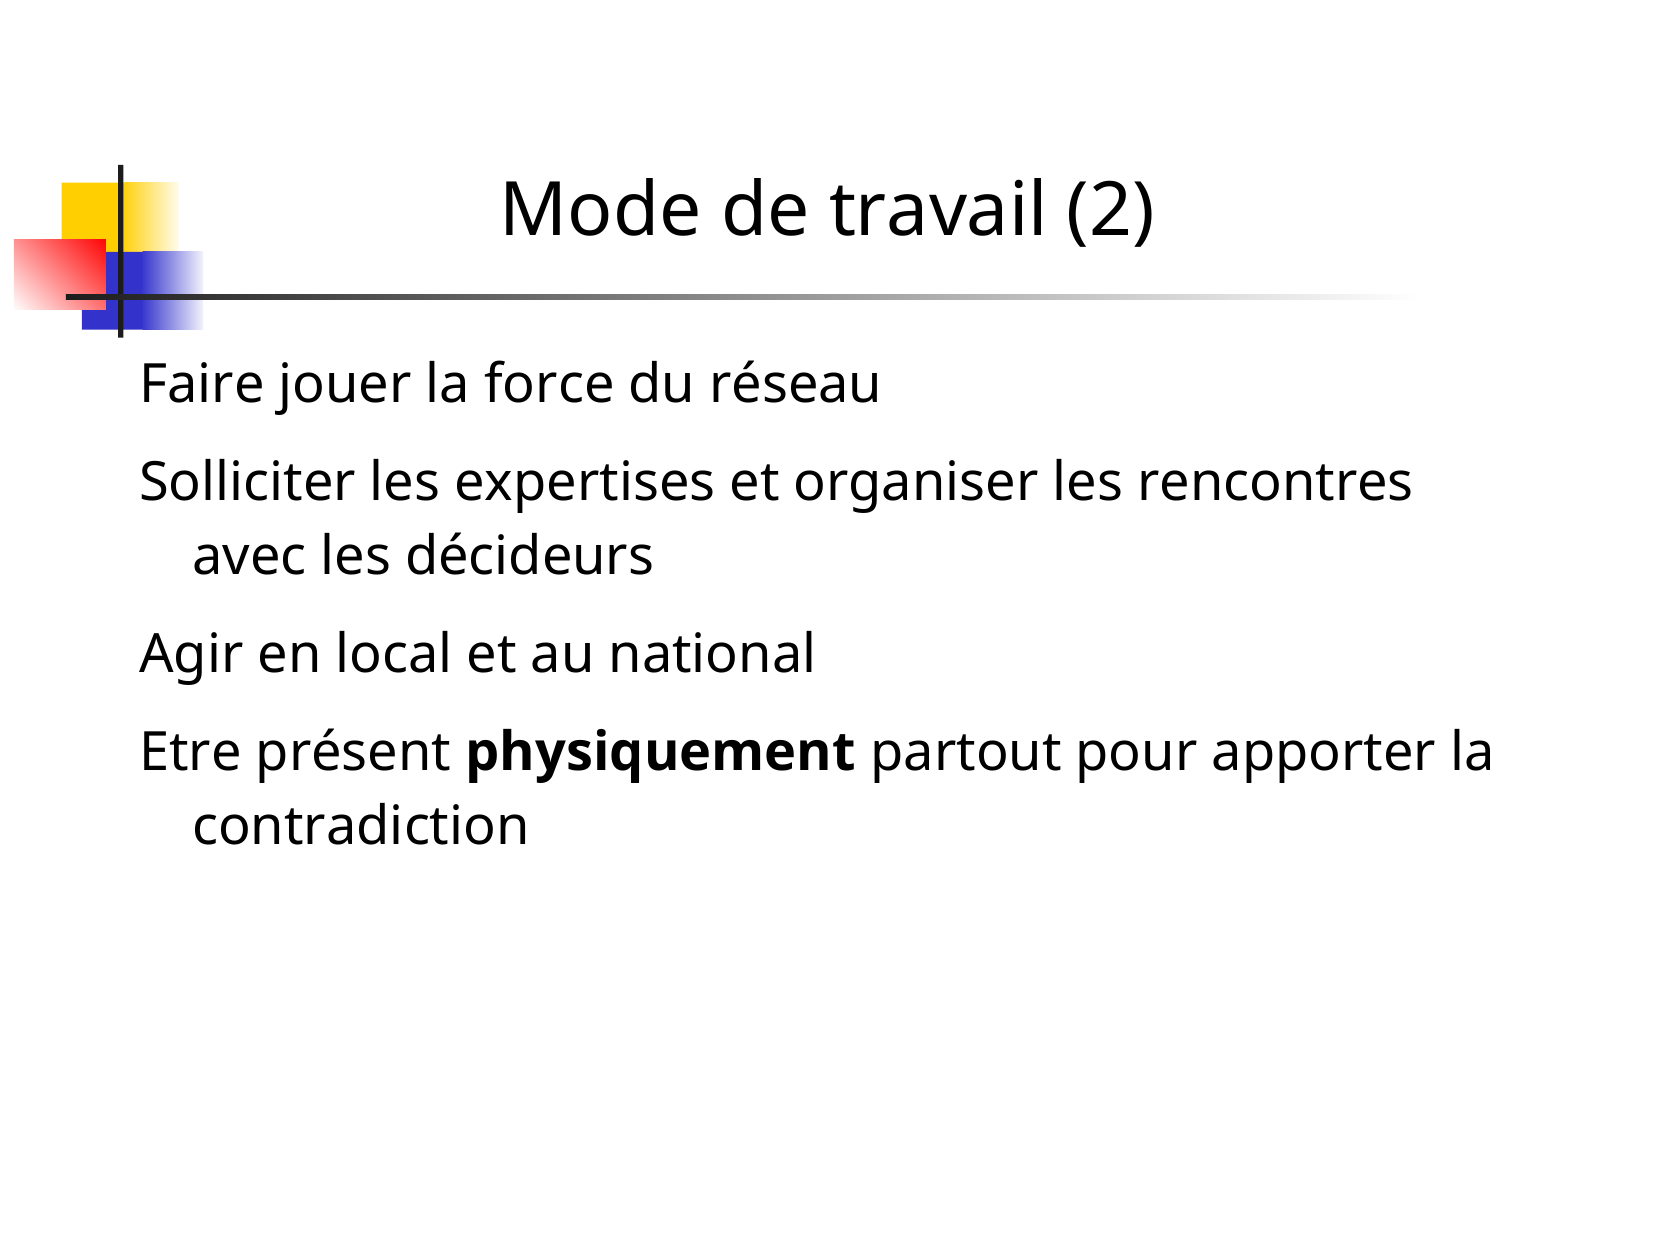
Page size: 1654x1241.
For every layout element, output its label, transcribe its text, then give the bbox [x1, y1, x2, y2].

title Mode de travail (2) [121, 110, 1534, 303]
list Faire jouer la force du réseau Solliciter les expertises et organiser les rencontres avec les décideurs Agir en local et au national Etre présent physiquement partout pour apporter la contradiction [121, 344, 1534, 1112]
